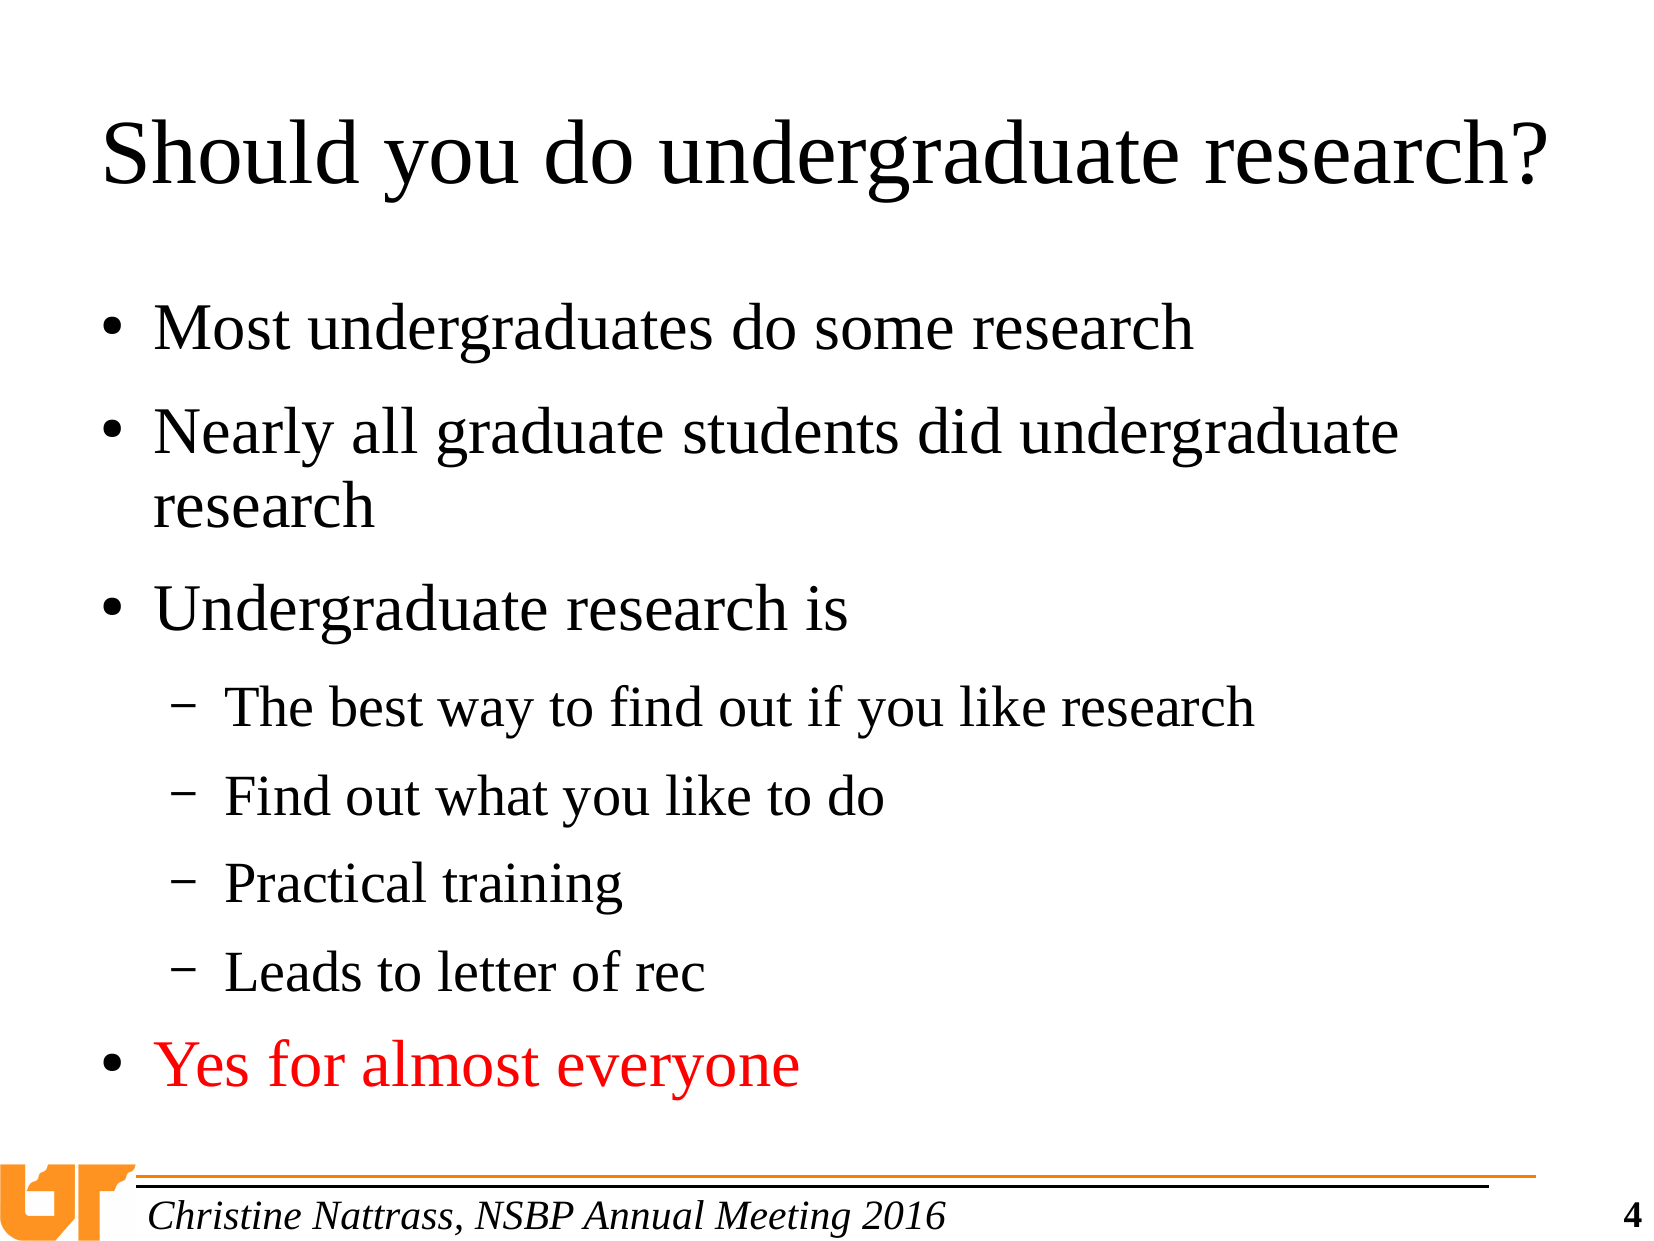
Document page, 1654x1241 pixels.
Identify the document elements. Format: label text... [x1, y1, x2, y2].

list Most undergraduates do some research Nearly all graduate students did undergraduate research Undergraduate research is The best way to find out if you like research Find out what you like to do Practical training Leads to letter of rec Yes for almost everyone [82, 290, 1538, 1111]
title Should you do undergraduate research? [82, 49, 1571, 257]
picture [0, 1164, 136, 1241]
